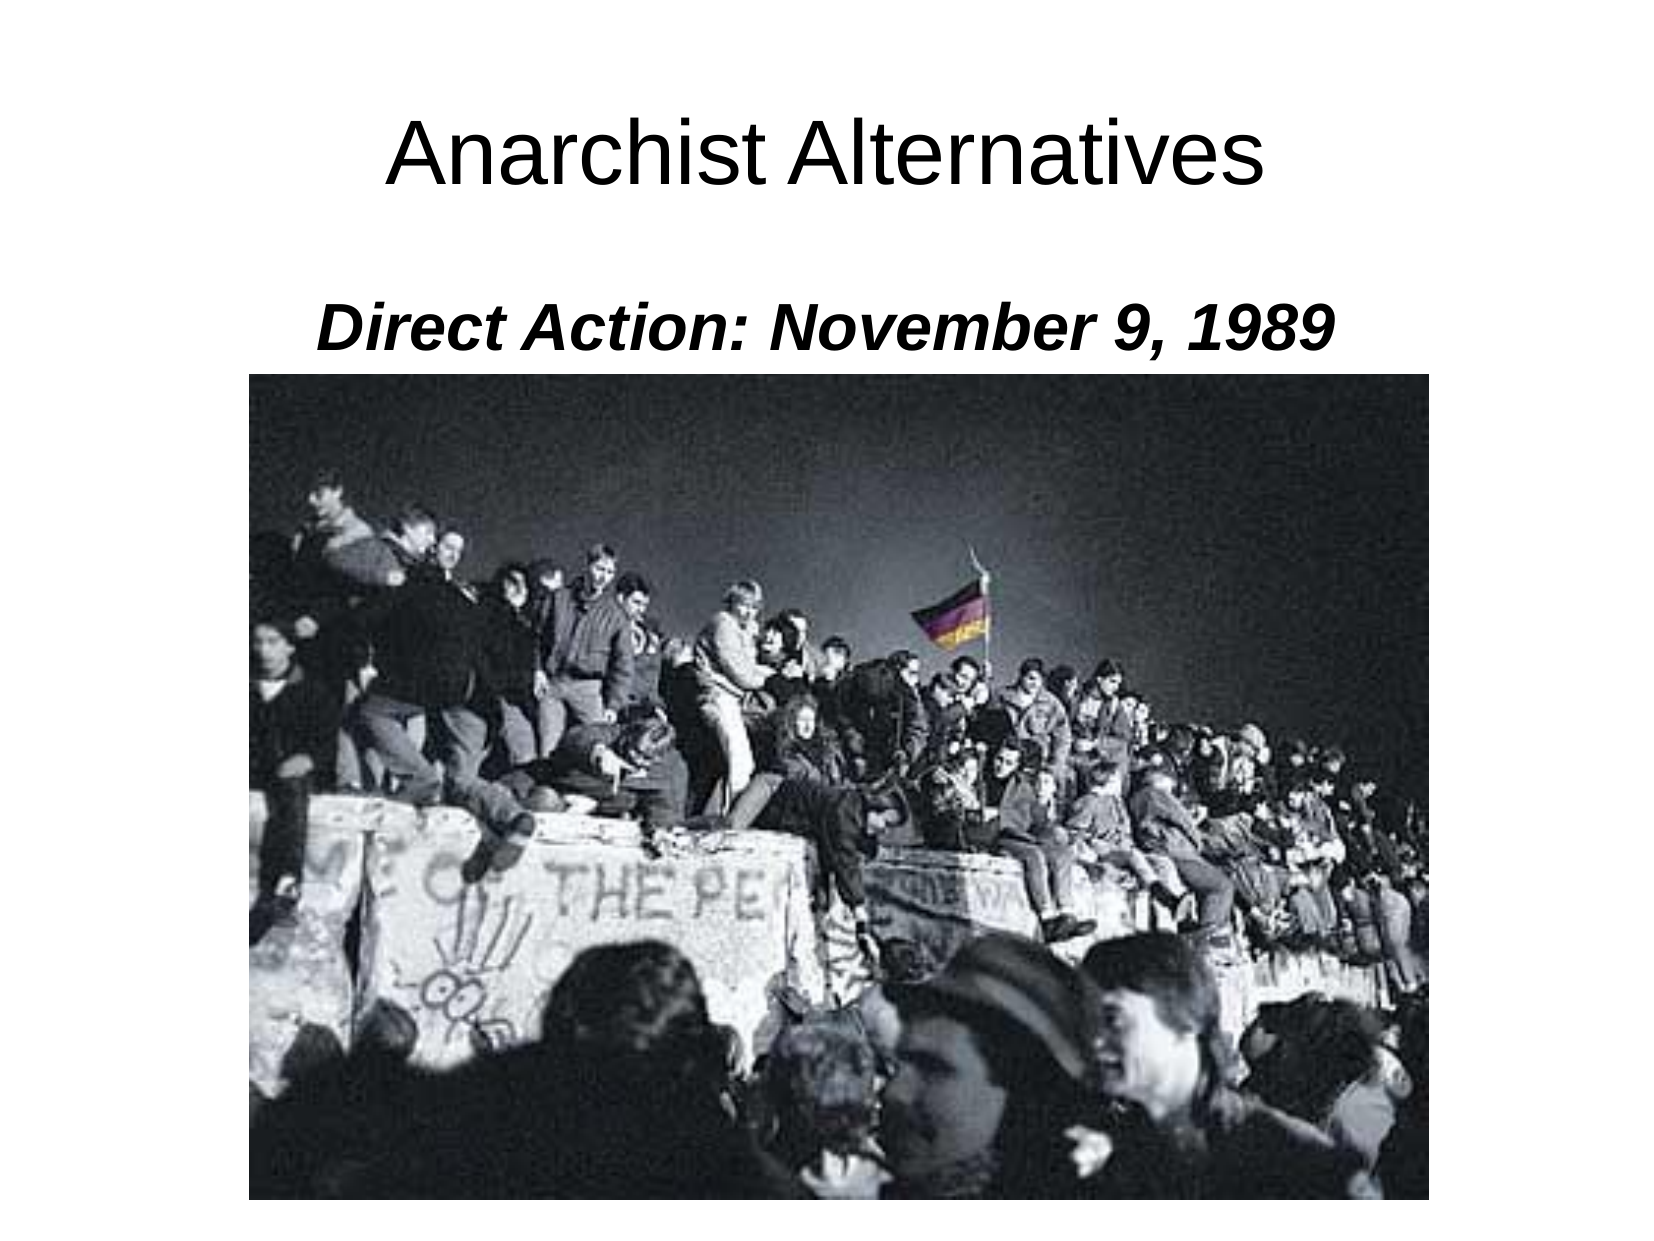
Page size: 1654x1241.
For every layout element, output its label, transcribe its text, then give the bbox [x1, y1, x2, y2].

picture [249, 374, 1429, 1201]
title Anarchist Alternatives [82, 56, 1571, 250]
list Direct Action: November 9, 1989 [82, 290, 1571, 1094]
